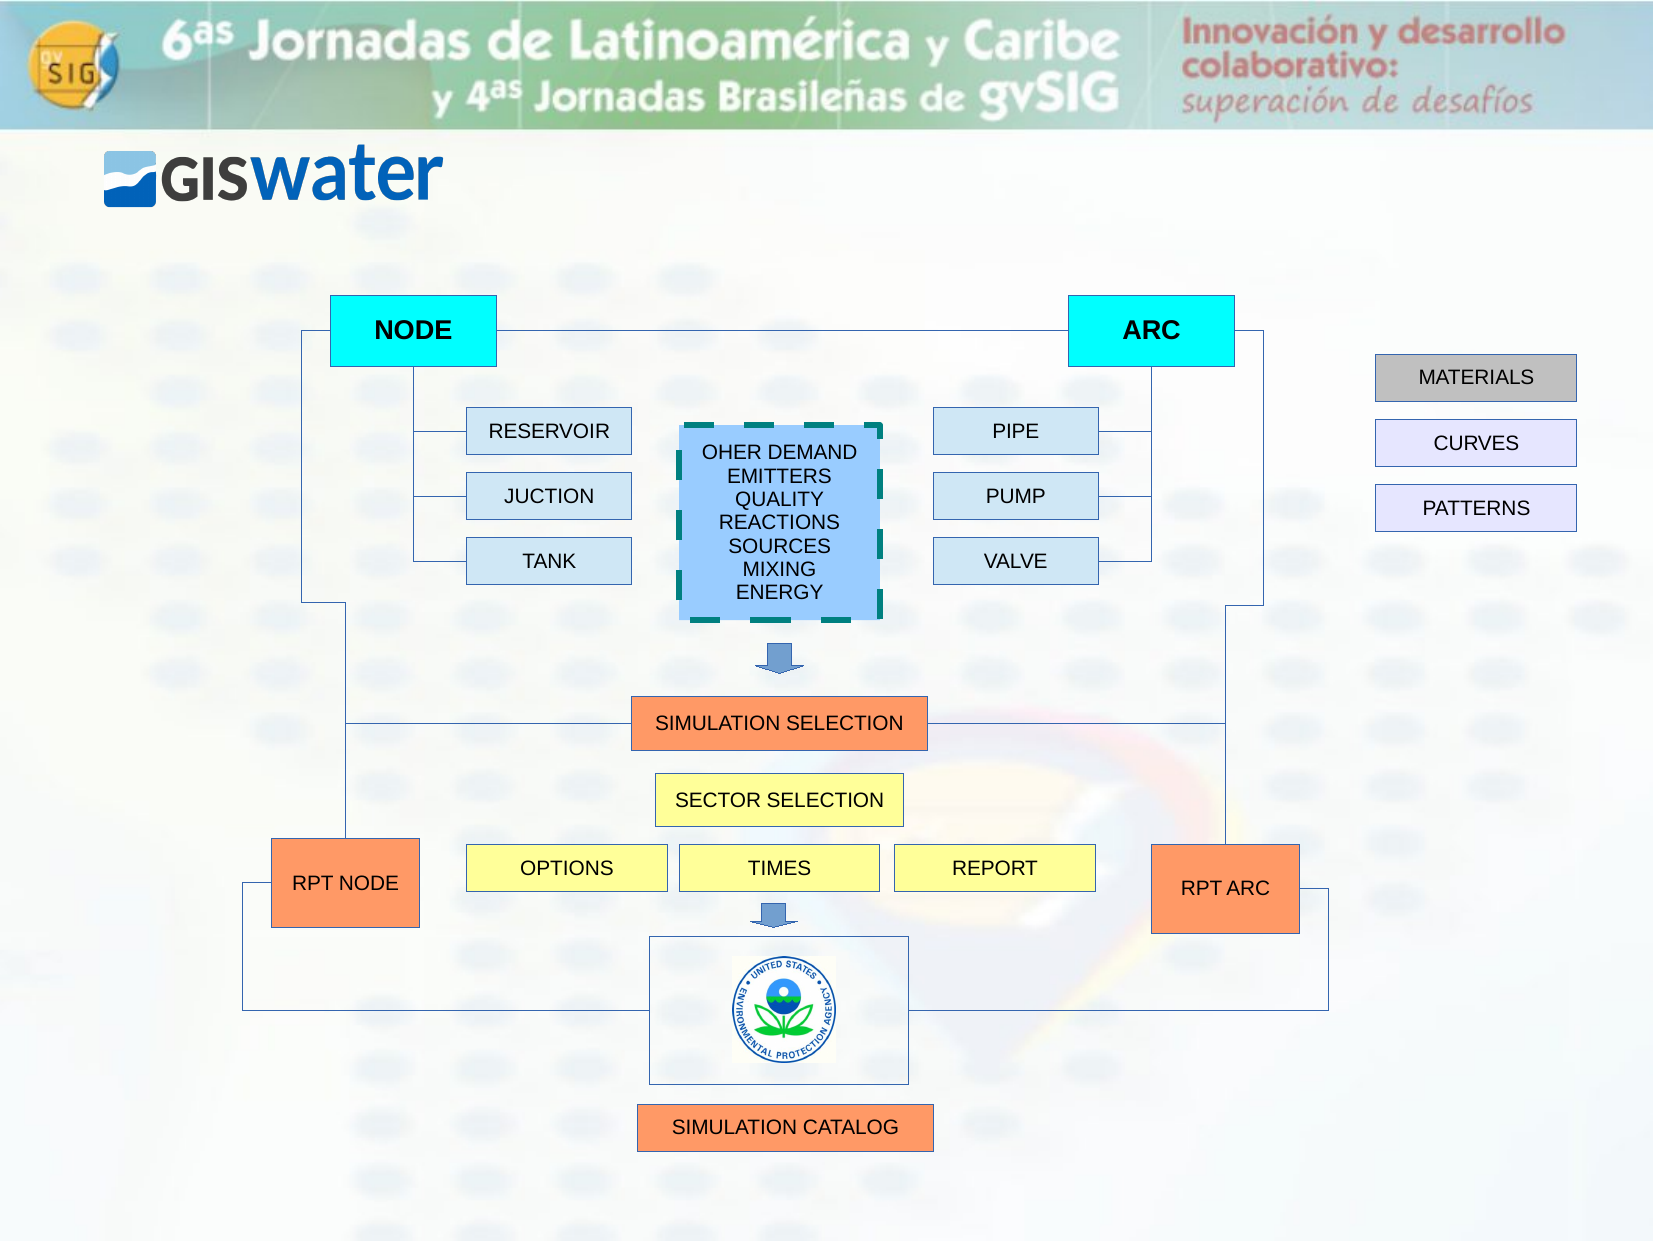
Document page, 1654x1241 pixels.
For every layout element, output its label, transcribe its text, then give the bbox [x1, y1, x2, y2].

text_box ARC [1068, 295, 1235, 367]
text_box TIMES [679, 844, 880, 892]
text_box RESERVOIR [466, 407, 632, 455]
text_box JUCTION [466, 472, 632, 520]
text_box PIPE [933, 407, 1099, 455]
text_box RPT NODE [271, 838, 420, 928]
text_box SIMULATION SELECTION [631, 696, 928, 751]
text_box PATTERNS [1375, 484, 1577, 532]
text_box CURVES [1375, 419, 1577, 467]
text_box TANK [466, 537, 632, 585]
text_box RPT ARC [1151, 844, 1300, 934]
text_box OHER DEMAND EMITTERS QUALITY REACTIONS SOURCES MIXING ENERGY [679, 425, 880, 621]
text_box [750, 903, 798, 928]
text_box NODE [330, 295, 497, 367]
text_box SECTOR SELECTION [655, 773, 904, 827]
text_box [755, 643, 804, 674]
text_box PUMP [933, 472, 1099, 520]
text_box VALVE [933, 537, 1099, 585]
text_box SIMULATION CATALOG [637, 1104, 934, 1152]
text_box REPORT [894, 844, 1096, 892]
text_box OPTIONS [466, 844, 668, 892]
picture [0, 0, 1653, 1241]
text_box MATERIALS [1375, 354, 1577, 402]
